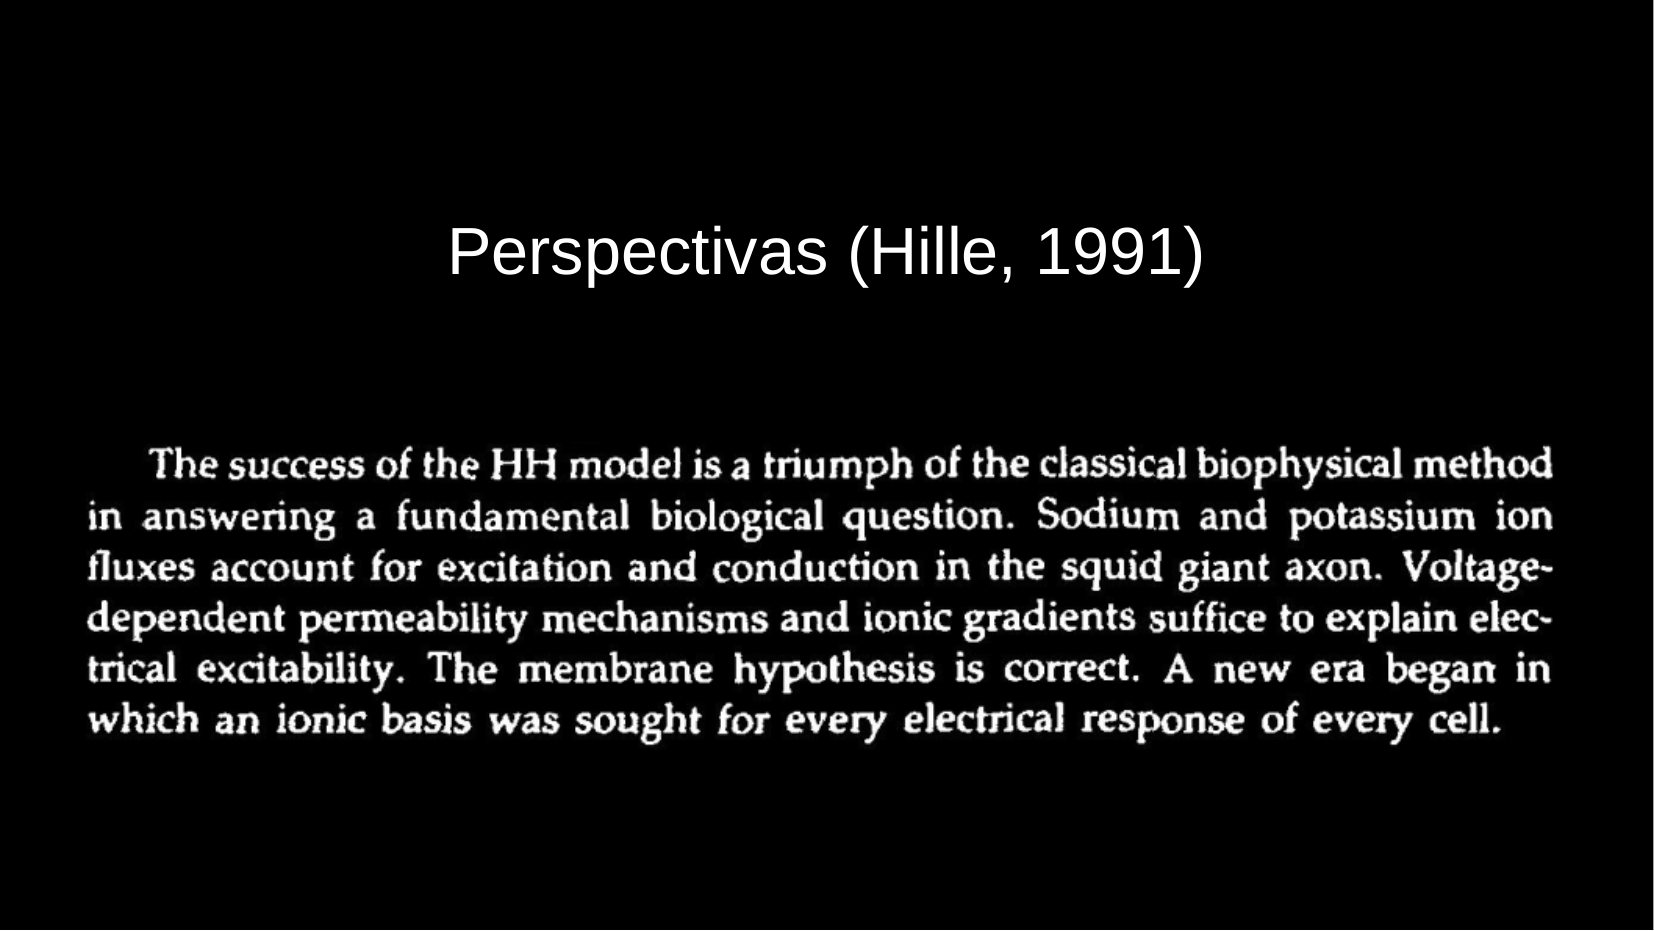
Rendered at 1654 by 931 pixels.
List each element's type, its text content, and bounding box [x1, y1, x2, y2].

picture [69, 442, 1584, 759]
text_box Perspectivas (Hille, 1991) [206, 206, 1447, 297]
